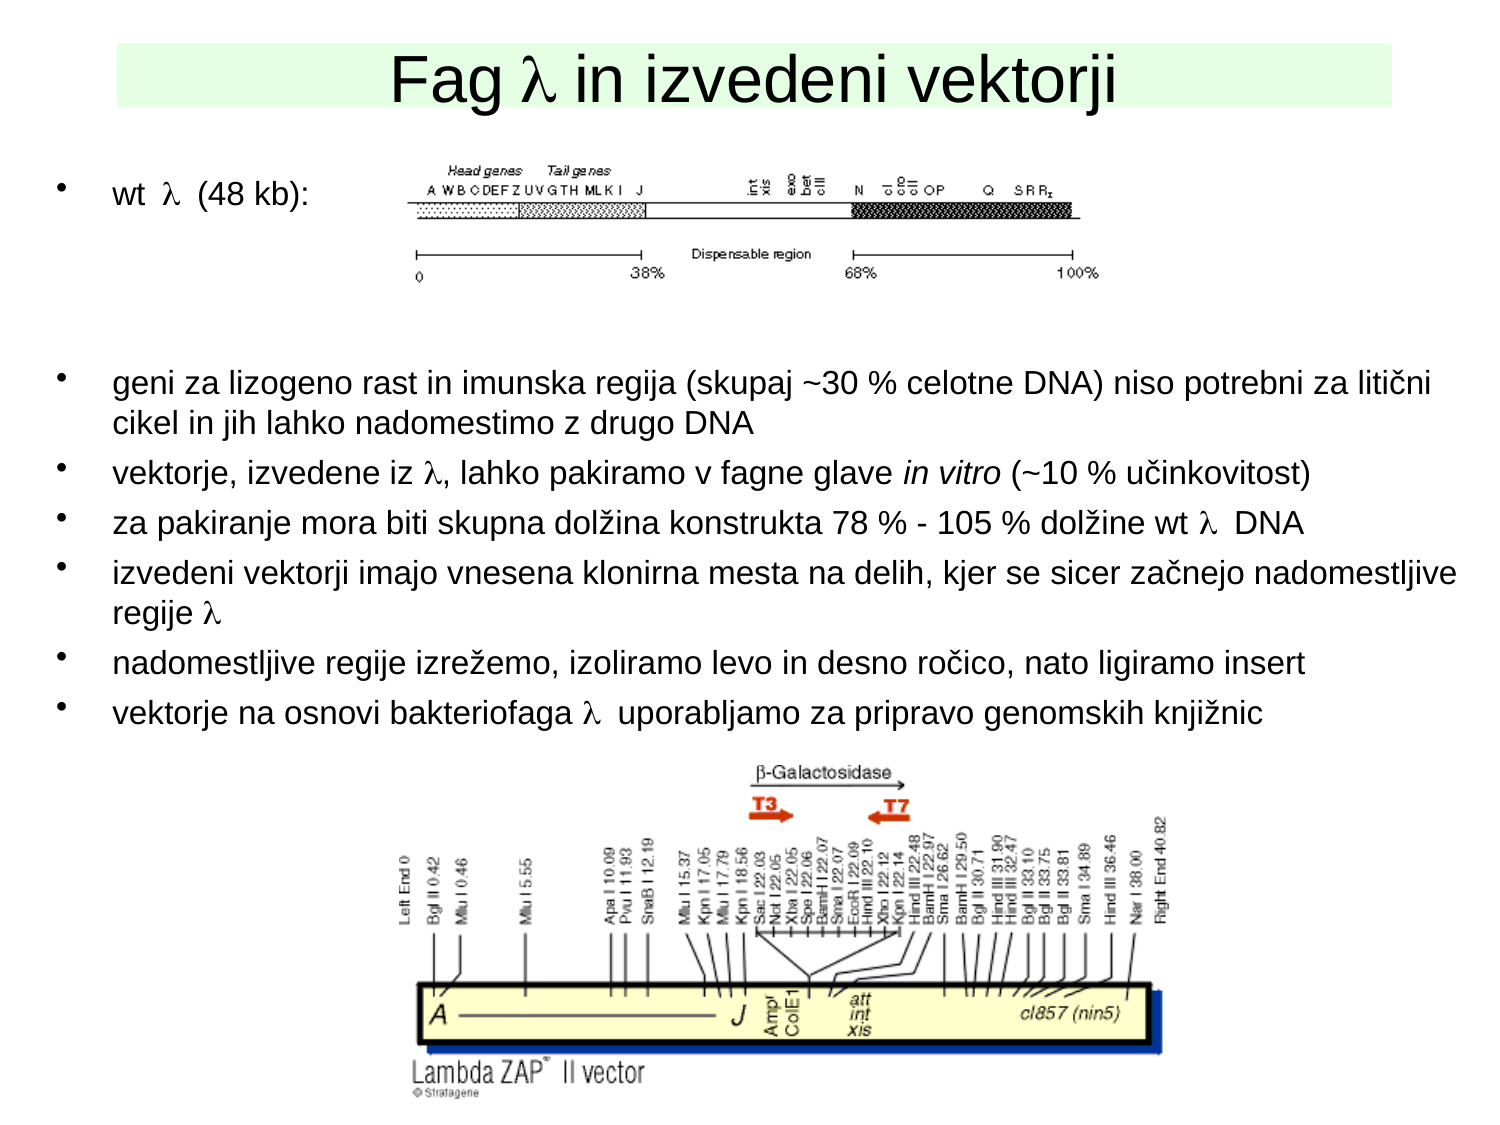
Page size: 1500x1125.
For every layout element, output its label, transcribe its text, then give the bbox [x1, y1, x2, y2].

text_box Fag l in izvedeni vektorji [116, 43, 1392, 108]
text_box wt l (48 kb): geni za lizogeno rast in imunska regija (skupaj ~30 % celotne DNA) niso potrebni za litični cikel in jih lahko nadomestimo z drugo DNA vektorje, izvedene iz l, lahko pakiramo v fagne glave in vitro (~10 % učinkovitost) za pakiranje mora biti skupna dolžina konstrukta 78 % - 105 % dolžine wt l DNA izvedeni vektorji imajo vnesena klonirna mesta na delih, kjer se sicer začnejo nadomestljive regije l nadomestljive regije izrežemo, izoliramo levo in desno ročico, nato ligiramo insert vektorje na osnovi bakteriofaga l uporabljamo za pripravo genomskih knjižnic [41, 164, 1500, 775]
picture [395, 160, 1117, 287]
picture [399, 765, 1169, 1099]
